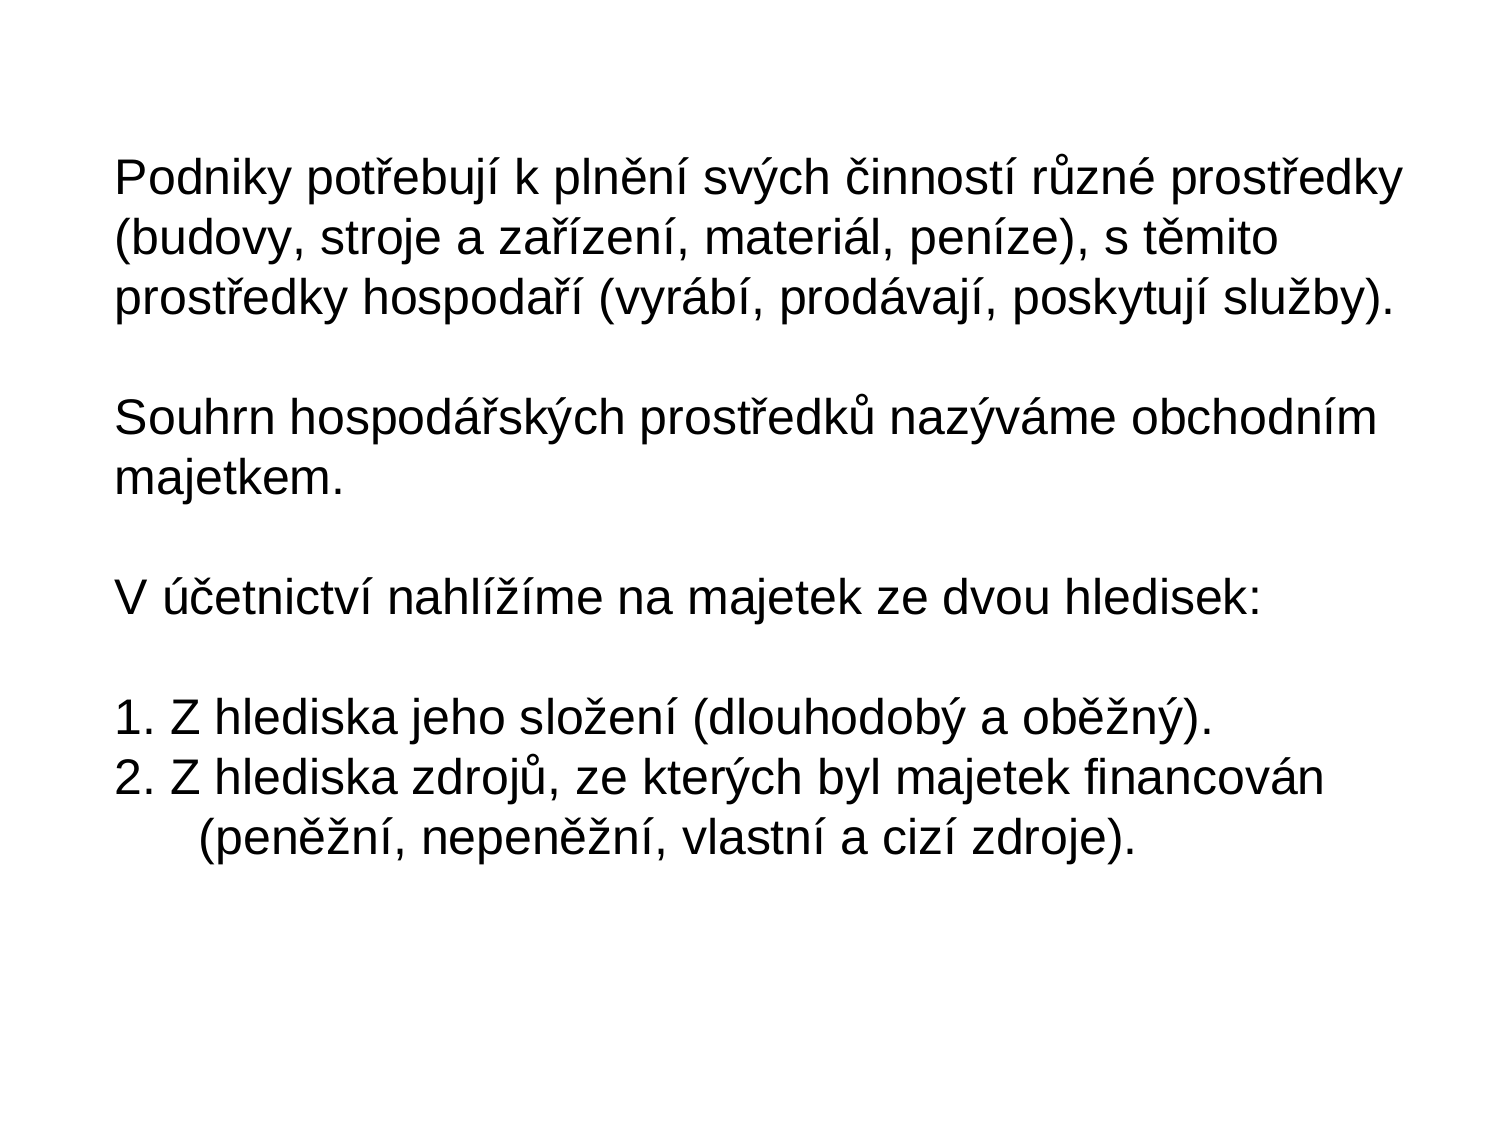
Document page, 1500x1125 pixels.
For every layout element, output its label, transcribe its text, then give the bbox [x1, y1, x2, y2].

text_box Podniky potřebují k plnění svých činností různé prostředky (budovy, stroje a zařízení, materiál, peníze), s těmito prostředky hospodaří (vyrábí, prodávají, poskytují služby). Souhrn hospodářských prostředků nazýváme obchodním majetkem. V účetnictví nahlížíme na majetek ze dvou hledisek: Z hlediska jeho složení (dlouhodobý a oběžný). Z hlediska zdrojů, ze kterých byl majetek financován (peněžní, nepeněžní, vlastní a cizí zdroje). [100, 137, 1471, 873]
